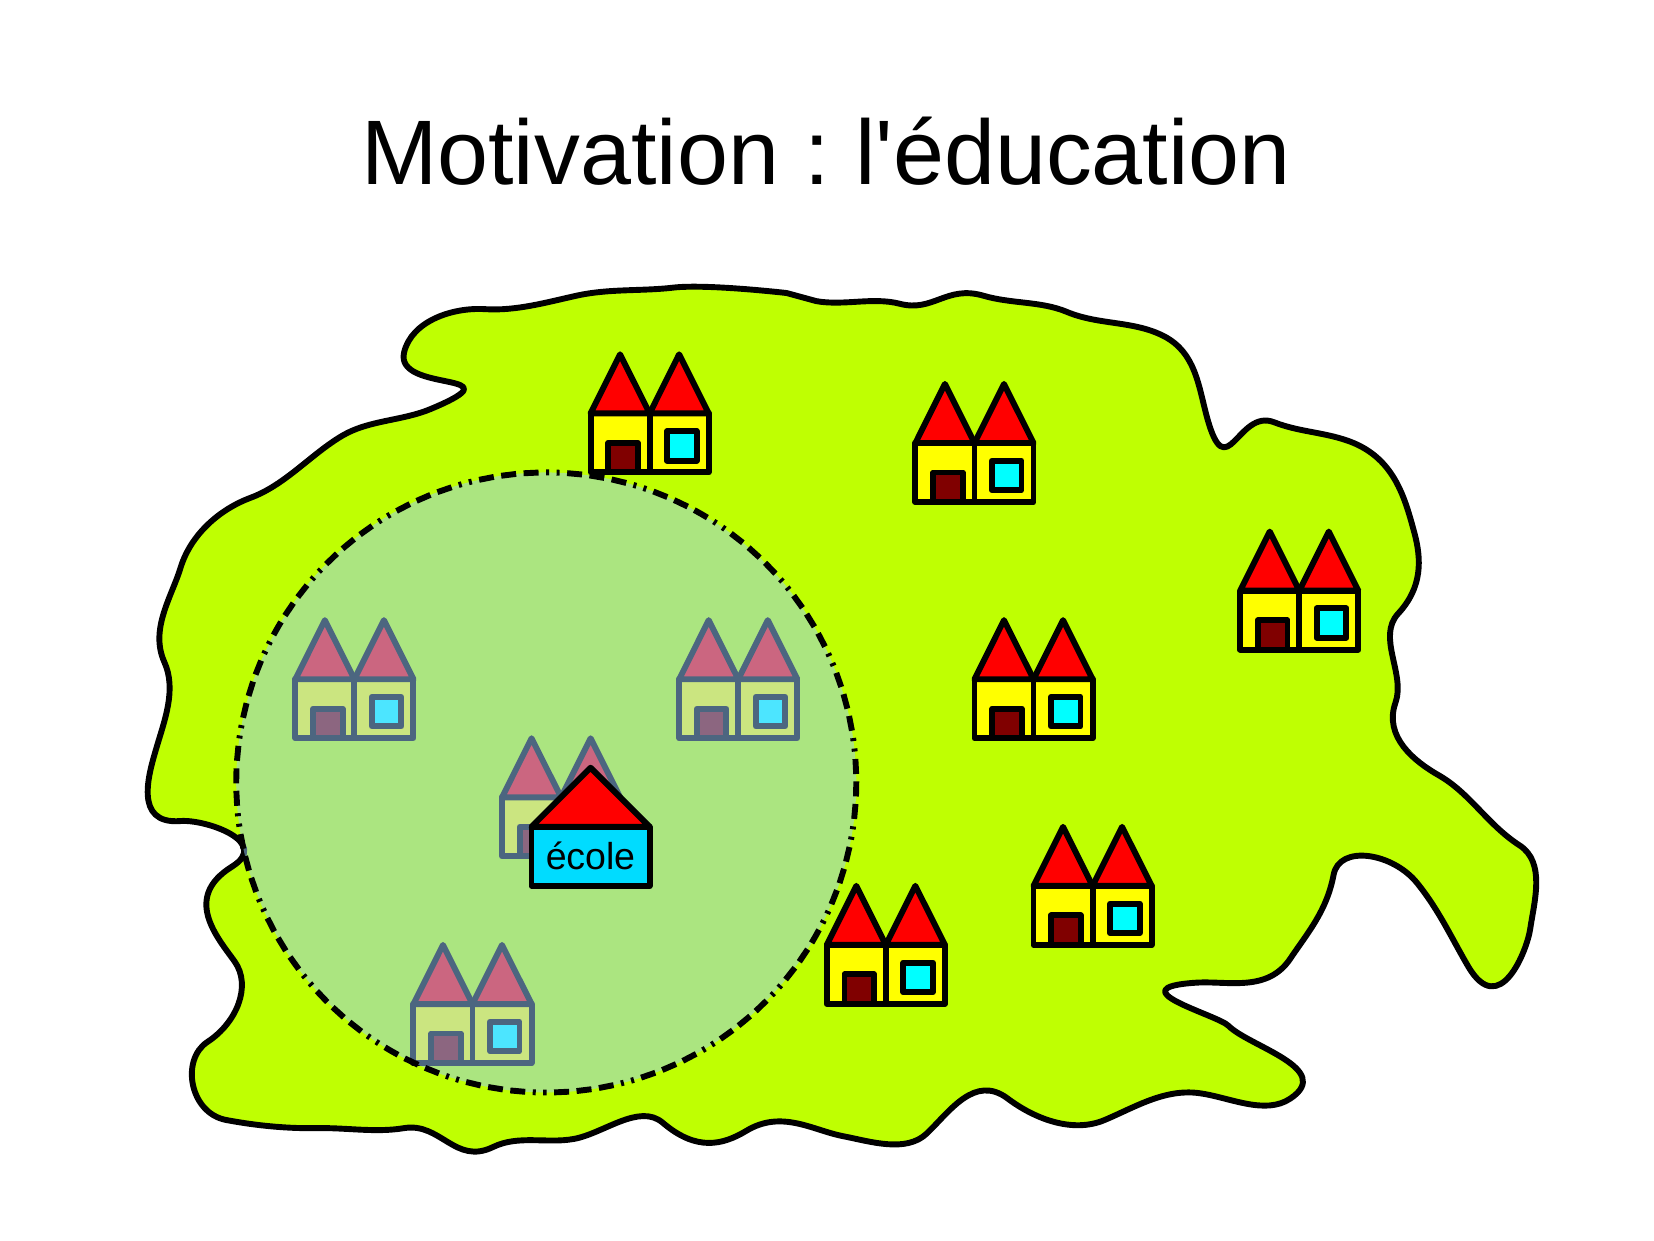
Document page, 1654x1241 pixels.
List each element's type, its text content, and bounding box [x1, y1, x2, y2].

text_box école [531, 827, 650, 886]
title Motivation : l'éducation [82, 49, 1571, 257]
text_box [147, 286, 1537, 1152]
